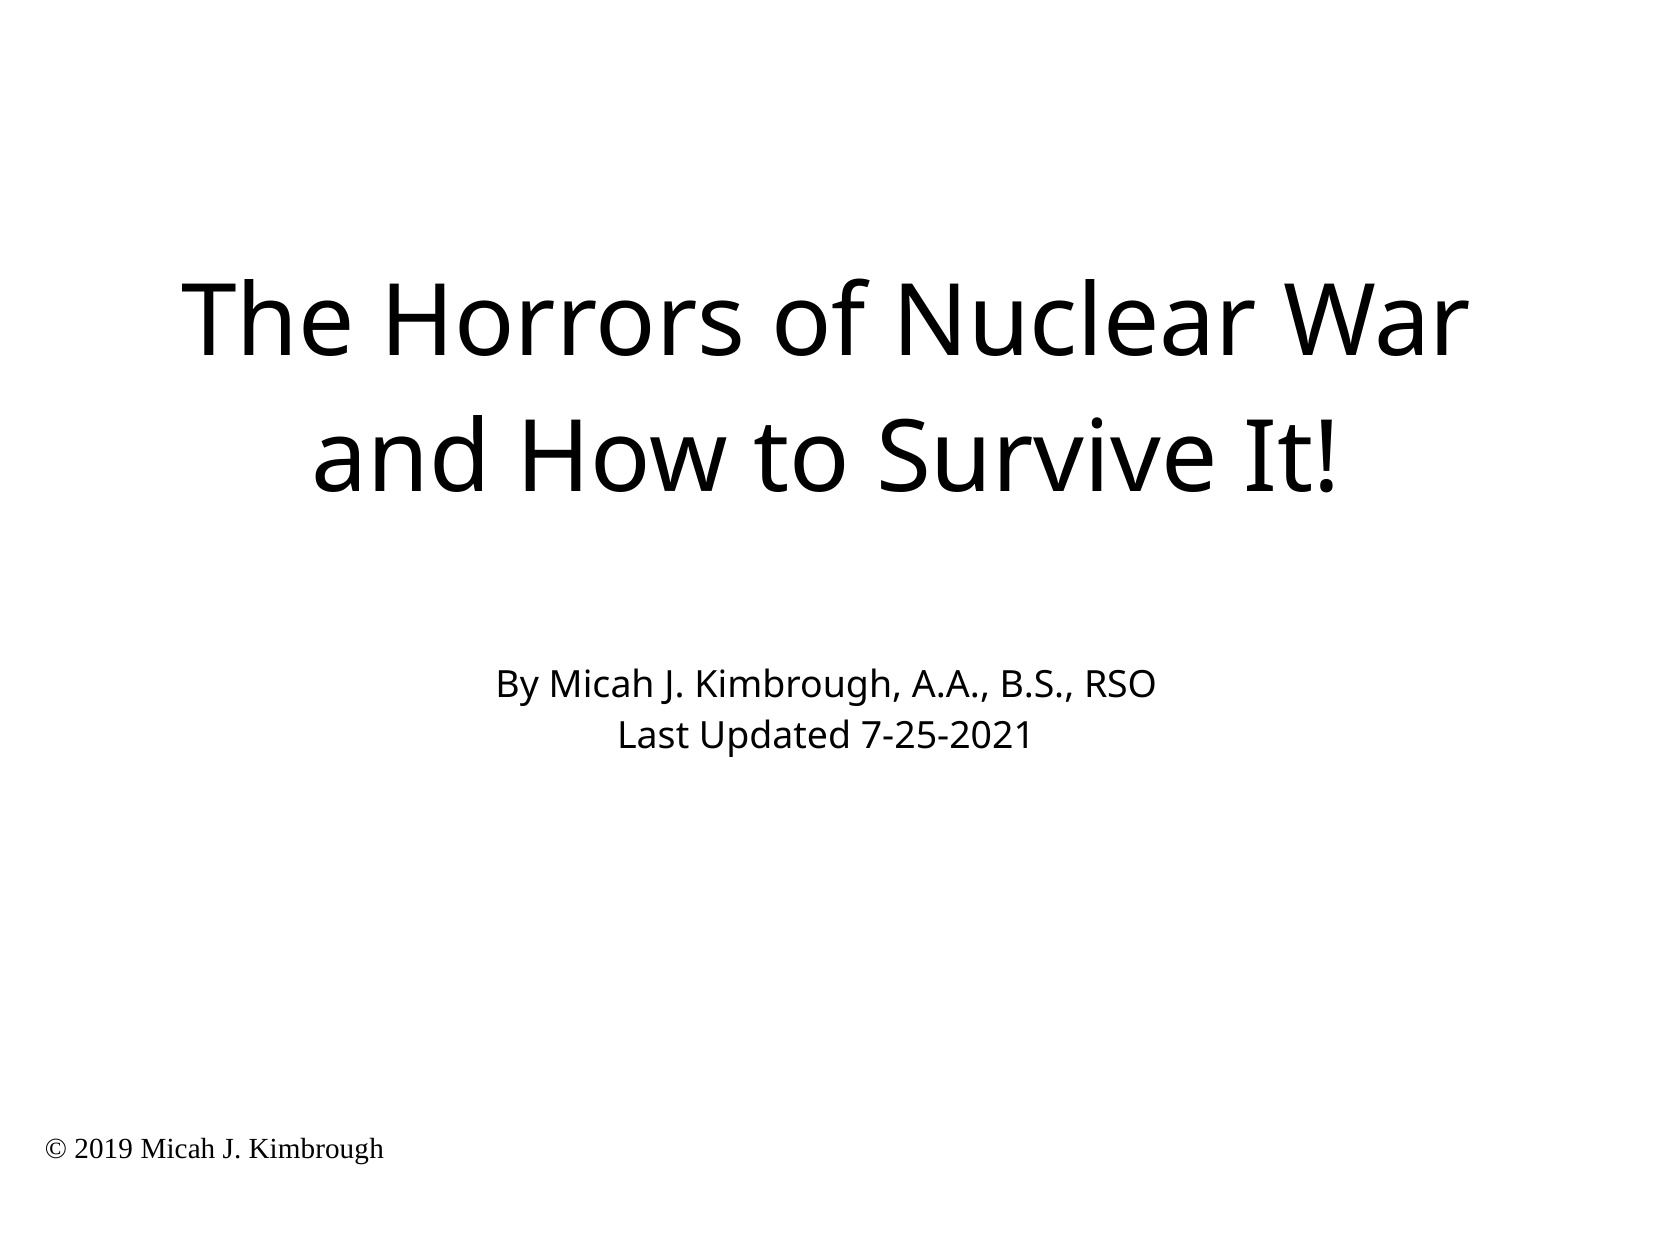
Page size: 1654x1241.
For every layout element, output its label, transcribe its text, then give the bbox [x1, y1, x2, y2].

text_box © 2019 Micah J. Kimbrough [30, 1125, 676, 1201]
subtitle The Horrors of Nuclear War and How to Survive It! By Micah J. Kimbrough, A.A., B.S., RSO Last Updated 7-25-2021 [82, 49, 1571, 1010]
